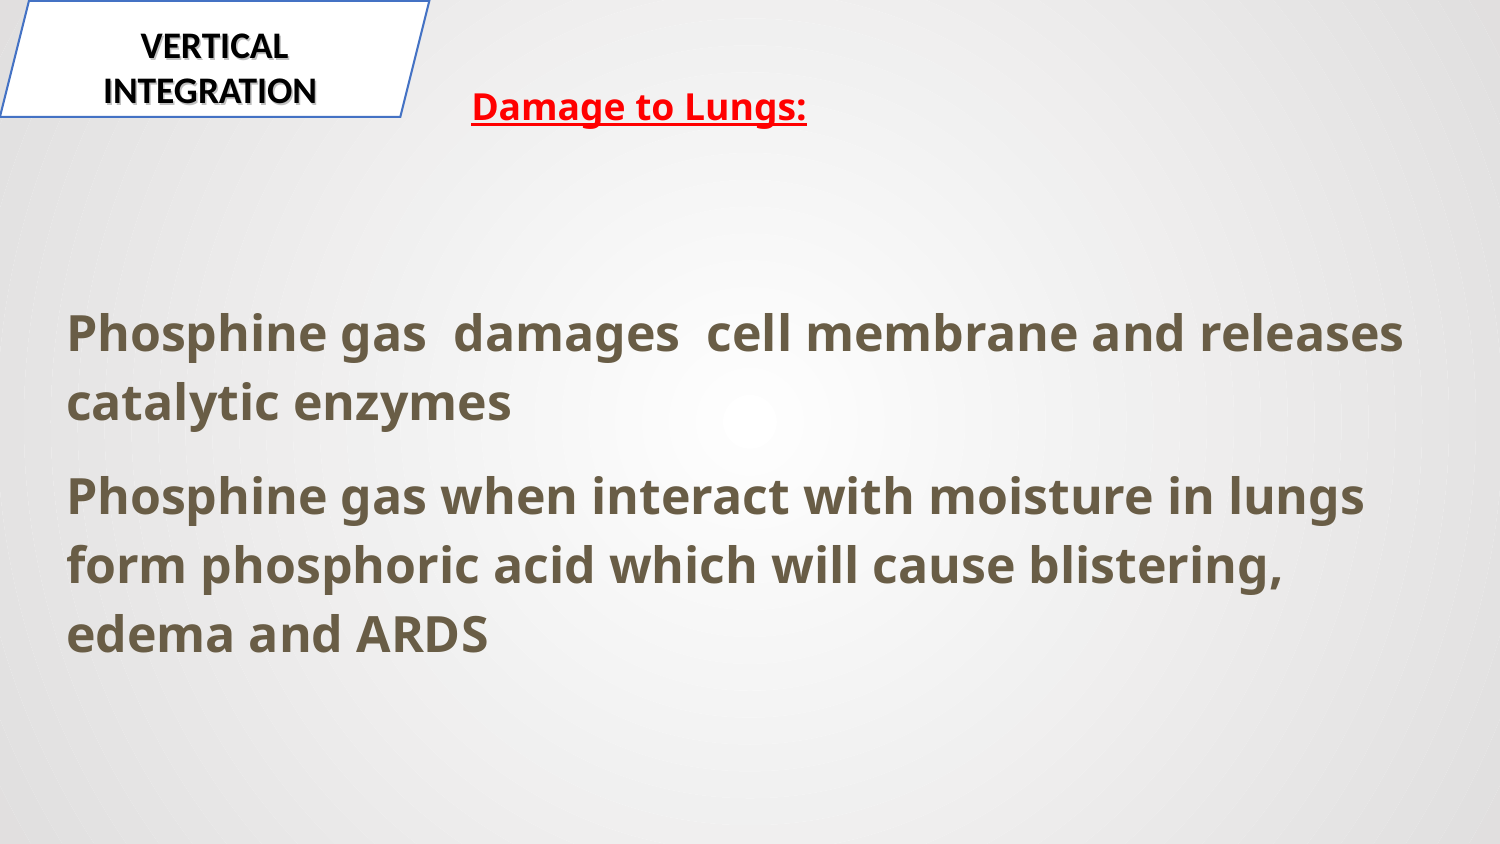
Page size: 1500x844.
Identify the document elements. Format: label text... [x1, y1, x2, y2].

text_box VERTICAL INTEGRATION [0, 0, 430, 117]
list Phosphine gas damages cell membrane and releases catalytic enzymes Phosphine gas when interact with moisture in lungs form phosphoric acid which will cause blistering, edema and ARDS [51, 207, 1449, 750]
title Damage to Lungs: [456, 72, 1449, 189]
